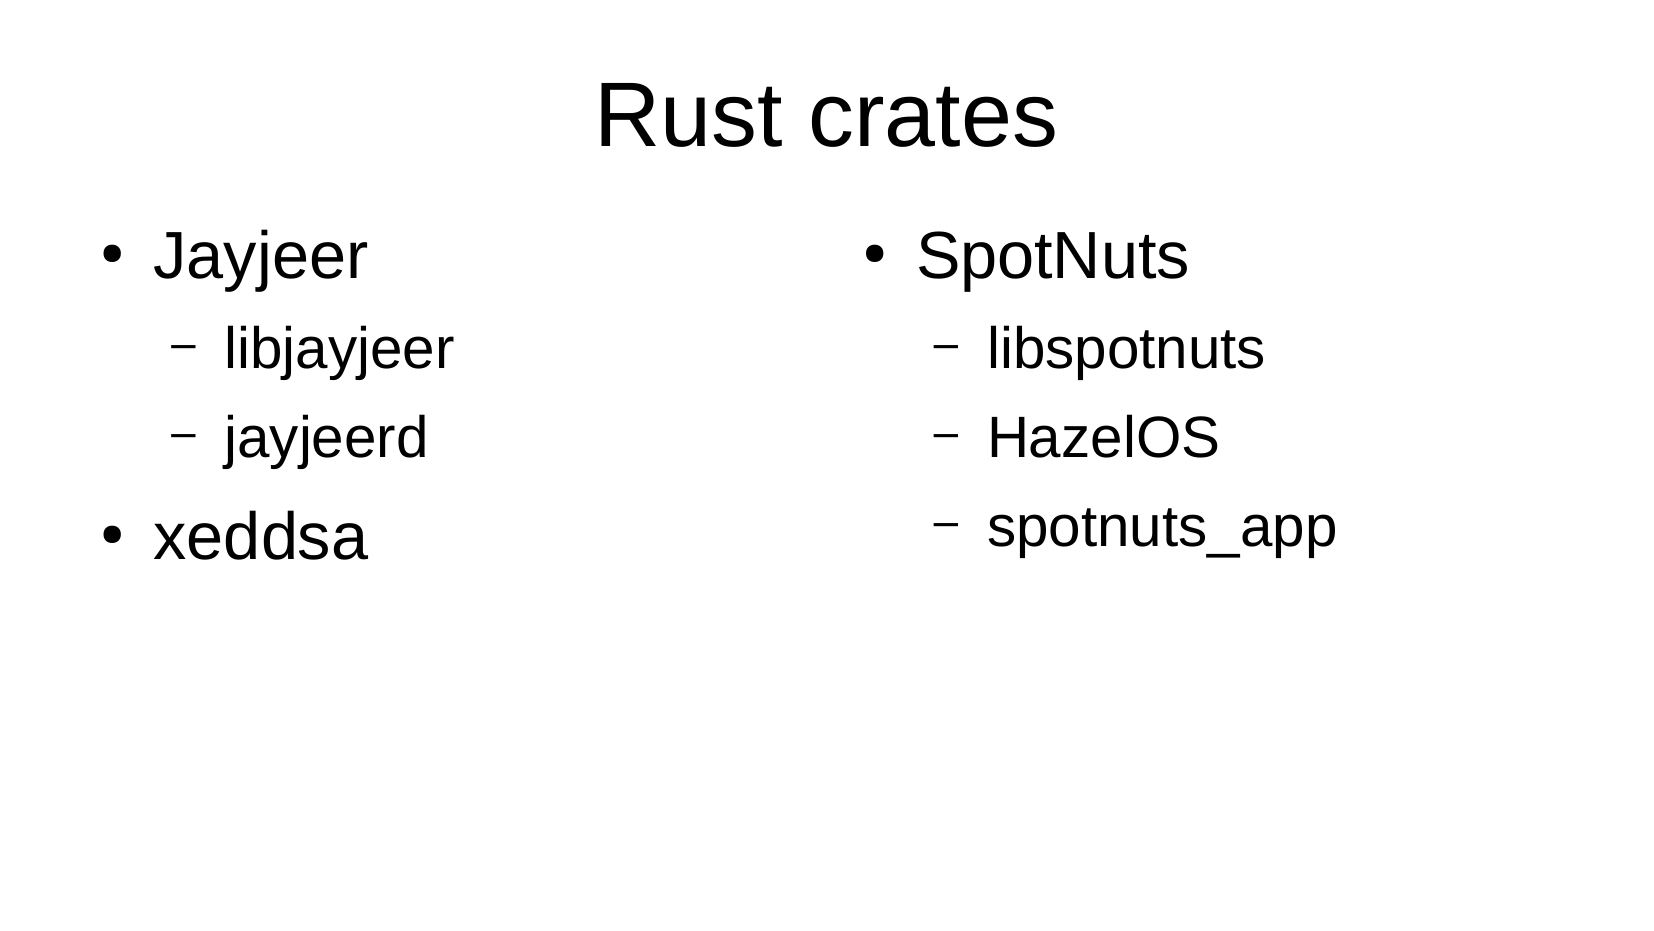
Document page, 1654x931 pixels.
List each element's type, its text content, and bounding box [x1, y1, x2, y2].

title Rust crates [82, 37, 1571, 193]
list SpotNuts libspotnuts HazelOS spotnuts_app [845, 217, 1572, 758]
list Jayjeer libjayjeer jayjeerd [82, 217, 809, 475]
list xeddsa [82, 499, 809, 757]
